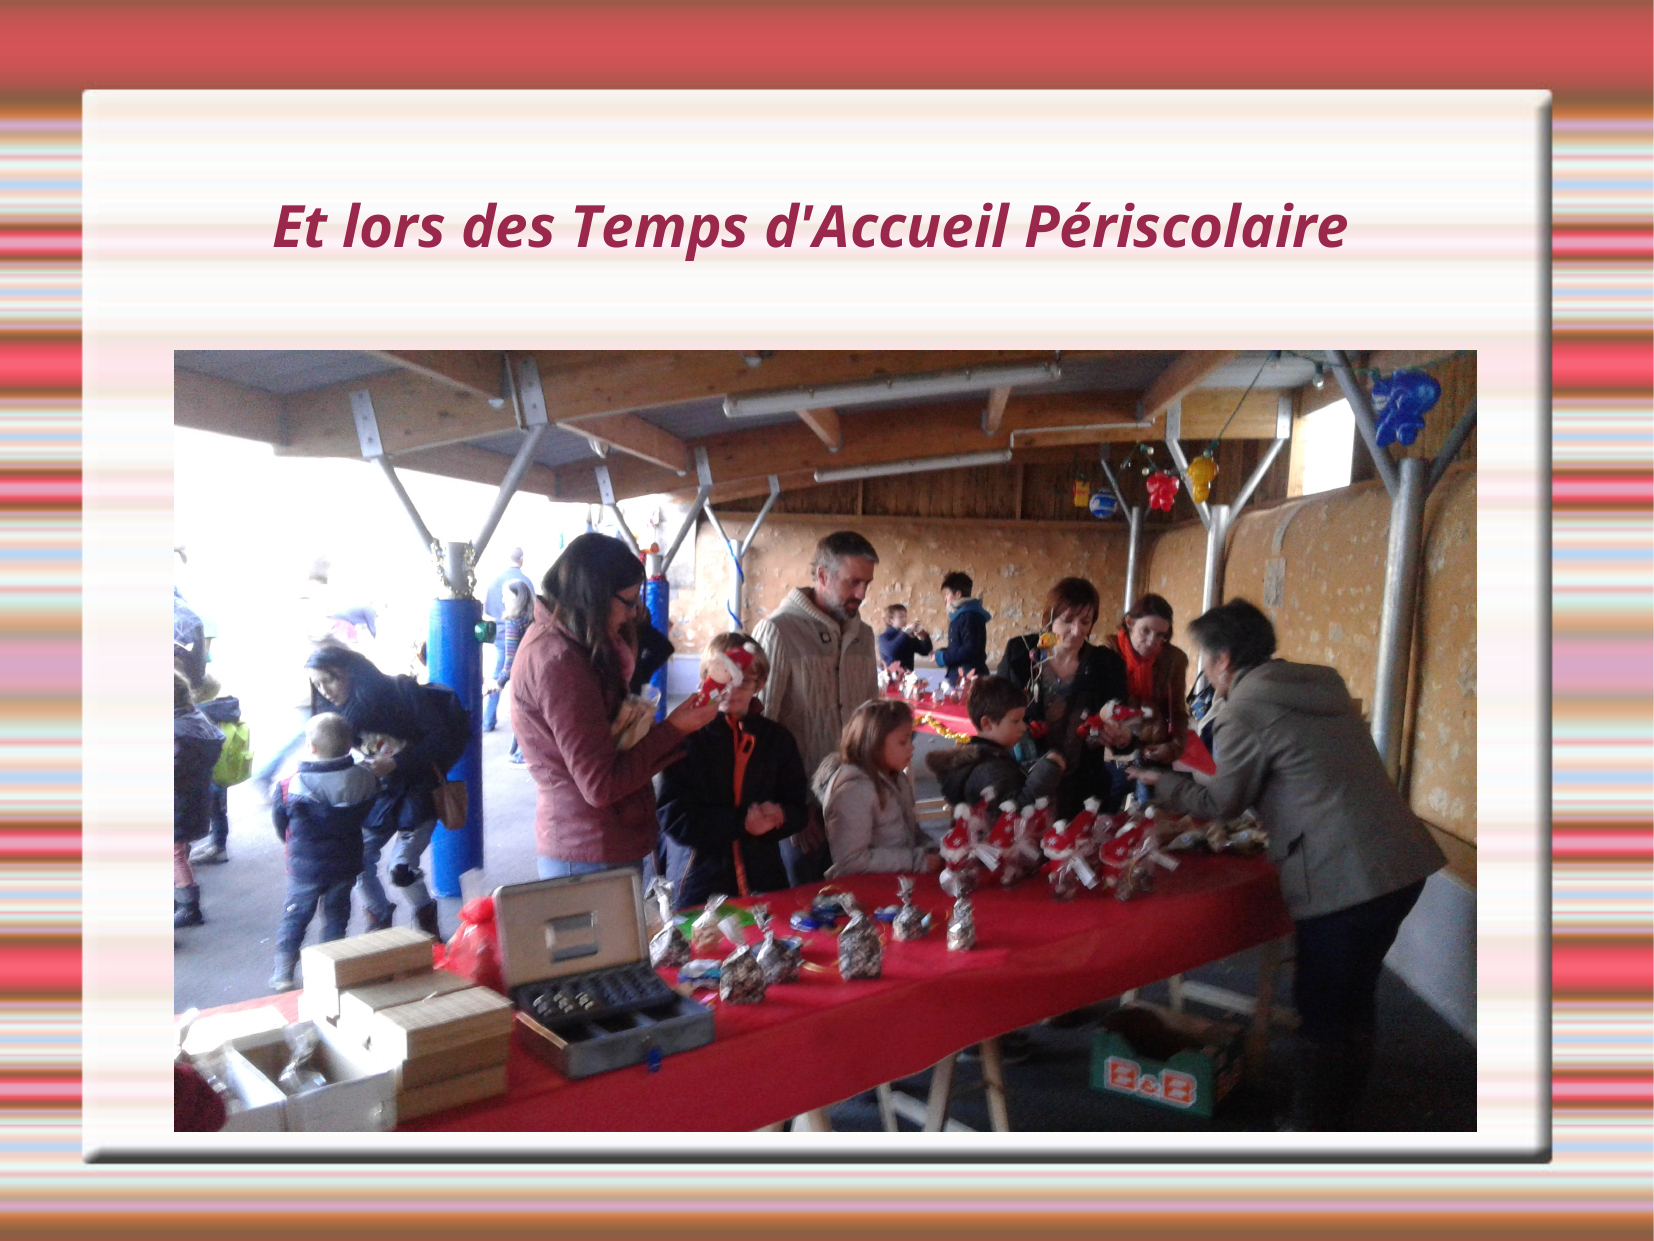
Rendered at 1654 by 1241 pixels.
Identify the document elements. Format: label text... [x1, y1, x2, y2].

title Et lors des Temps d'Accueil Périscolaire [88, 114, 1534, 322]
picture [0, 0, 1654, 1241]
